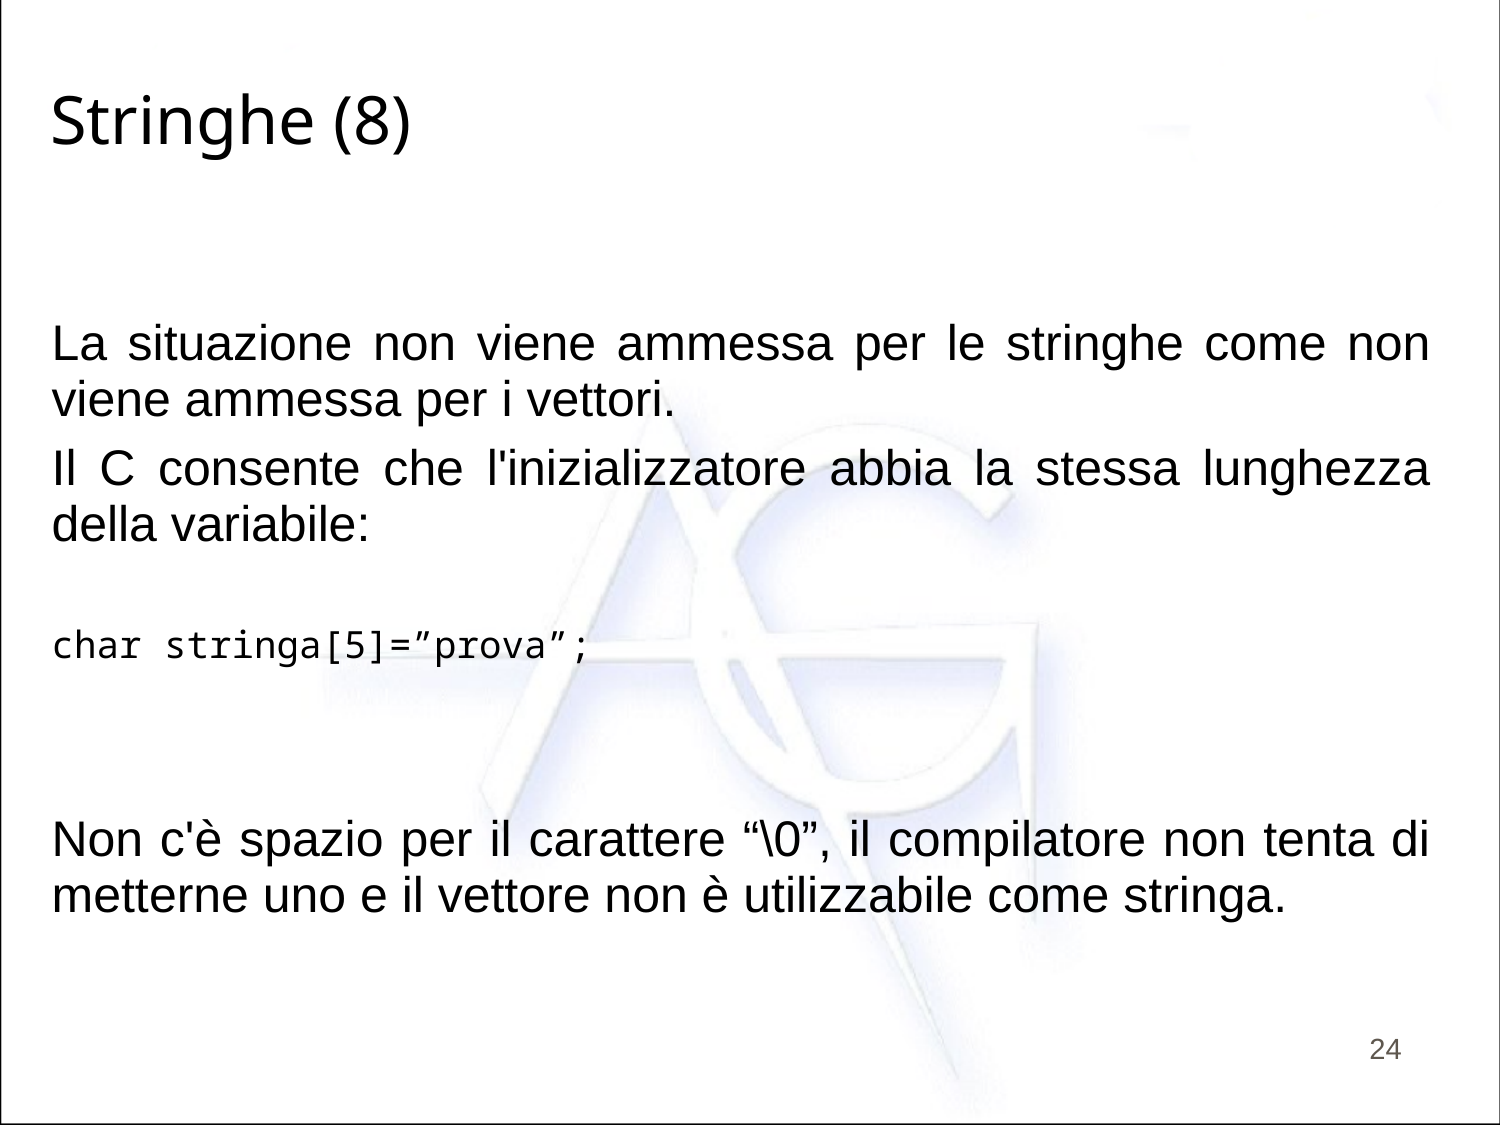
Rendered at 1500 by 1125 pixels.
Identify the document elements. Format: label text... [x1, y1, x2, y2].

picture [0, 0, 1500, 1125]
list La situazione non viene ammessa per le stringhe come non viene ammessa per i vettori. Il C consente che l'inizializzatore abbia la stessa lunghezza della variabile: char stringa[5]=”prova”; Non c'è spazio per il carattere “\0”, il compilatore non tenta di metterne uno e il vettore non è utilizzabile come stringa. [51, 172, 1431, 1051]
title Stringhe (8) [49, 7, 1438, 231]
